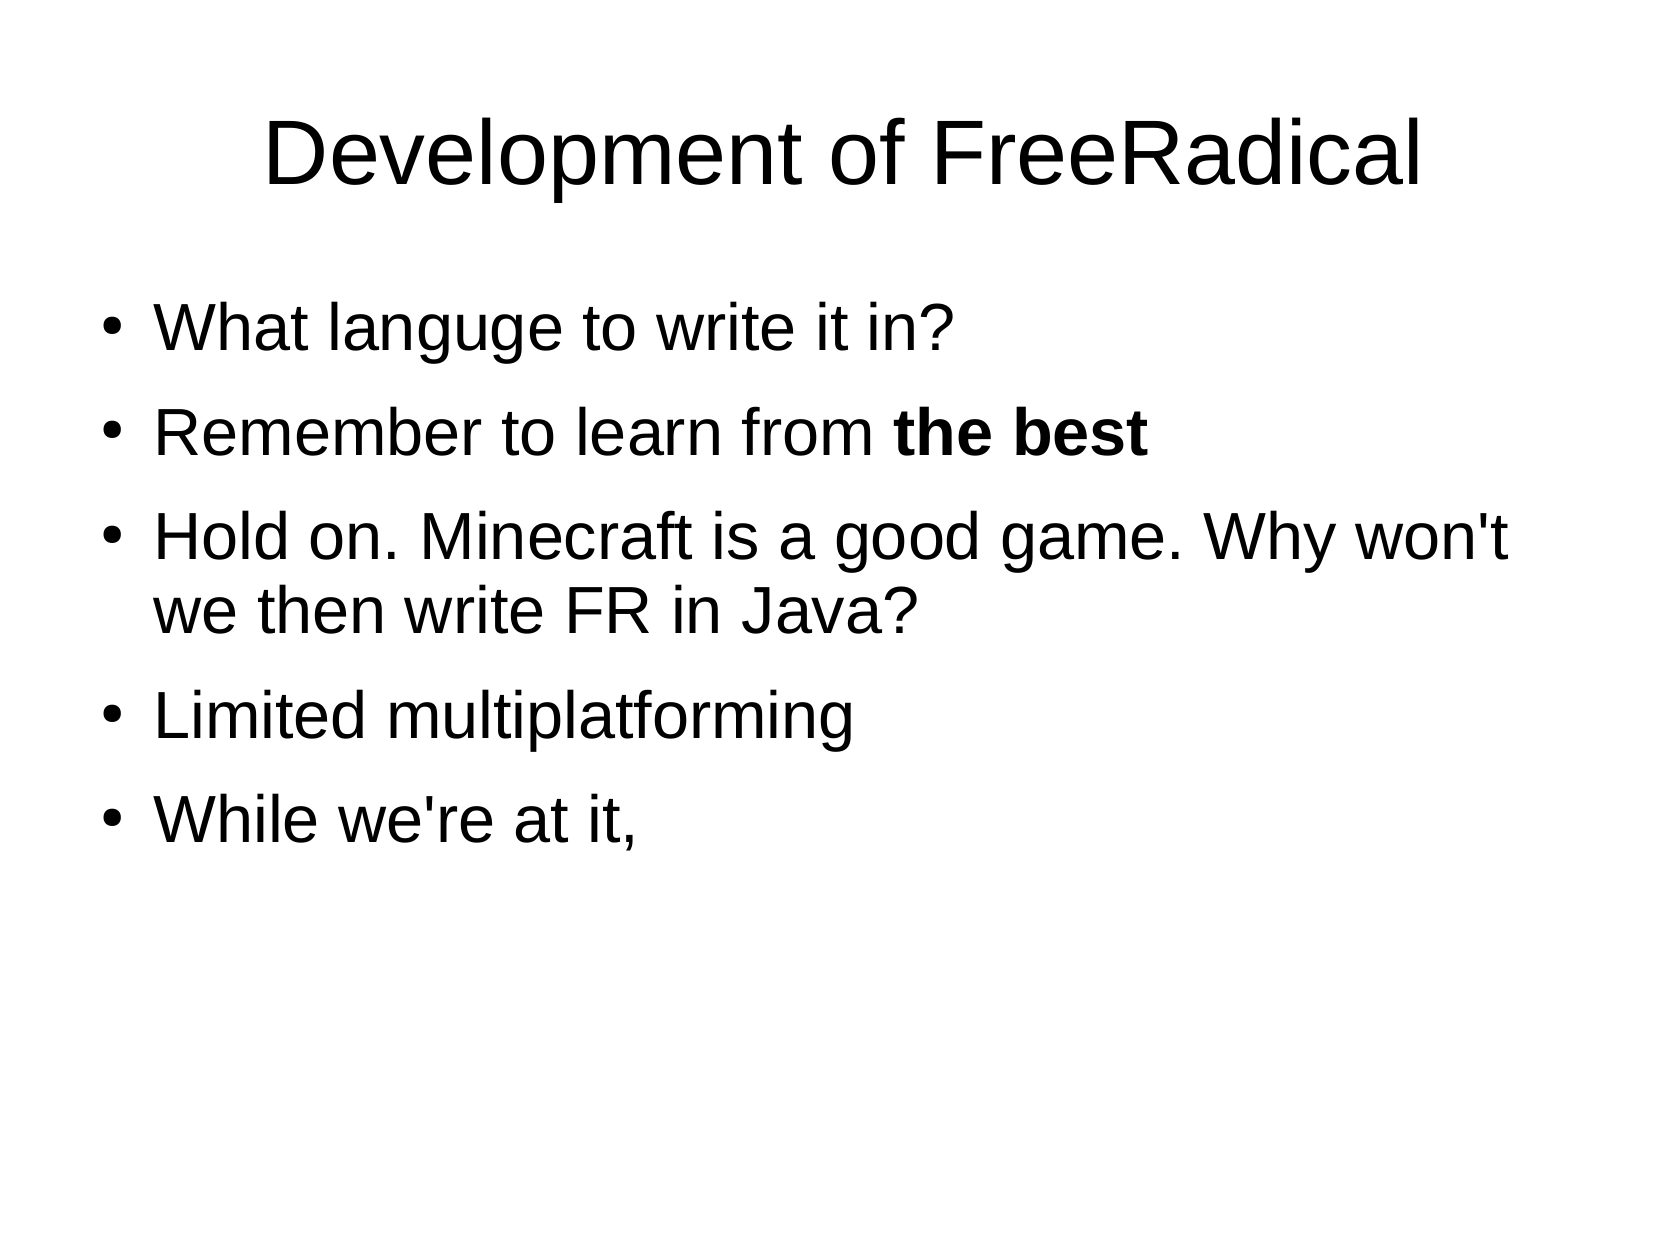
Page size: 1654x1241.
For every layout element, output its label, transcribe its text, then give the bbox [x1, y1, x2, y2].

title Development of FreeRadical [82, 49, 1571, 257]
list What languge to write it in? Remember to learn from the best Hold on. Minecraft is a good game. Why won't we then write FR in Java? Limited multiplatforming While we're at it, [82, 290, 1571, 1010]
